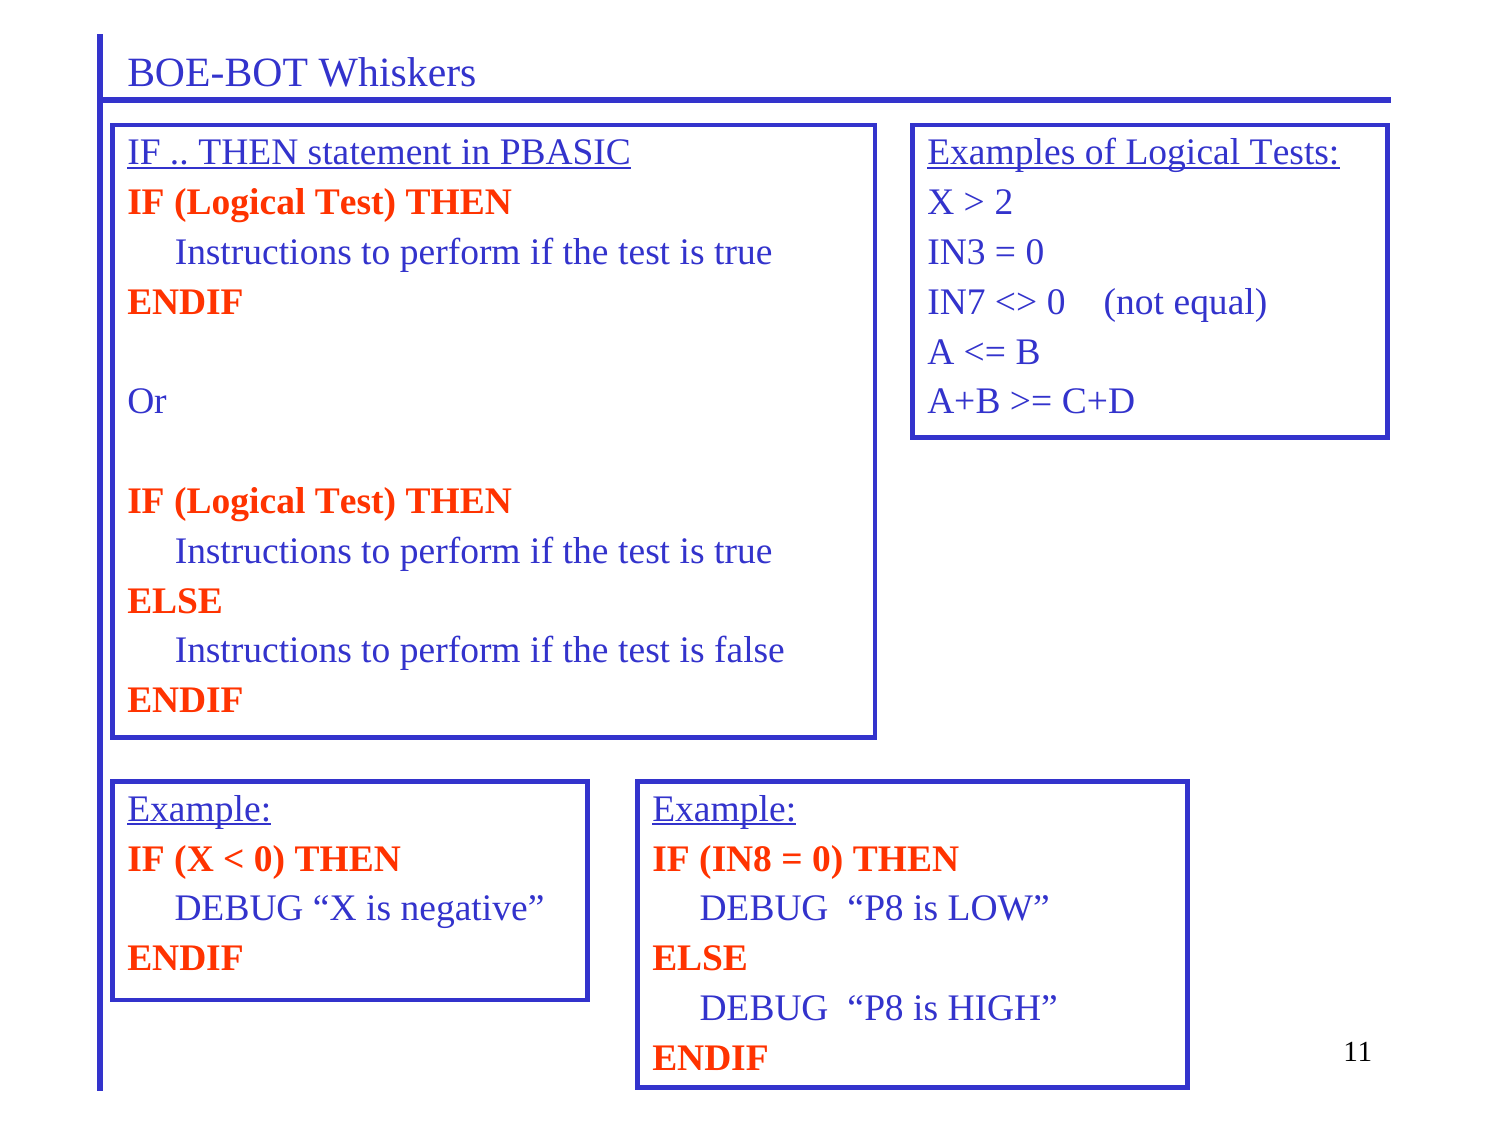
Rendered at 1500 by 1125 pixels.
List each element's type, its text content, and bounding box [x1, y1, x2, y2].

text_box Example: IF (IN8 = 0) THEN DEBUG “P8 is LOW” ELSE DEBUG “P8 is HIGH” ENDIF [637, 781, 1188, 1088]
text_box BOE-BOT Whiskers [112, 37, 1450, 88]
text_box <number> [1074, 1025, 1388, 1101]
text_box Example: IF (X < 0) THEN DEBUG “X is negative” ENDIF [112, 781, 588, 1000]
text_box IF .. THEN statement in PBASIC IF (Logical Test) THEN Instructions to perform if the test is true ENDIF Or IF (Logical Test) THEN Instructions to perform if the test is true ELSE Instructions to perform if the test is false ENDIF [112, 124, 876, 738]
text_box Examples of Logical Tests: X > 2 IN3 = 0 IN7 <> 0 (not equal) A <= B A+B >= C+D [912, 124, 1388, 438]
